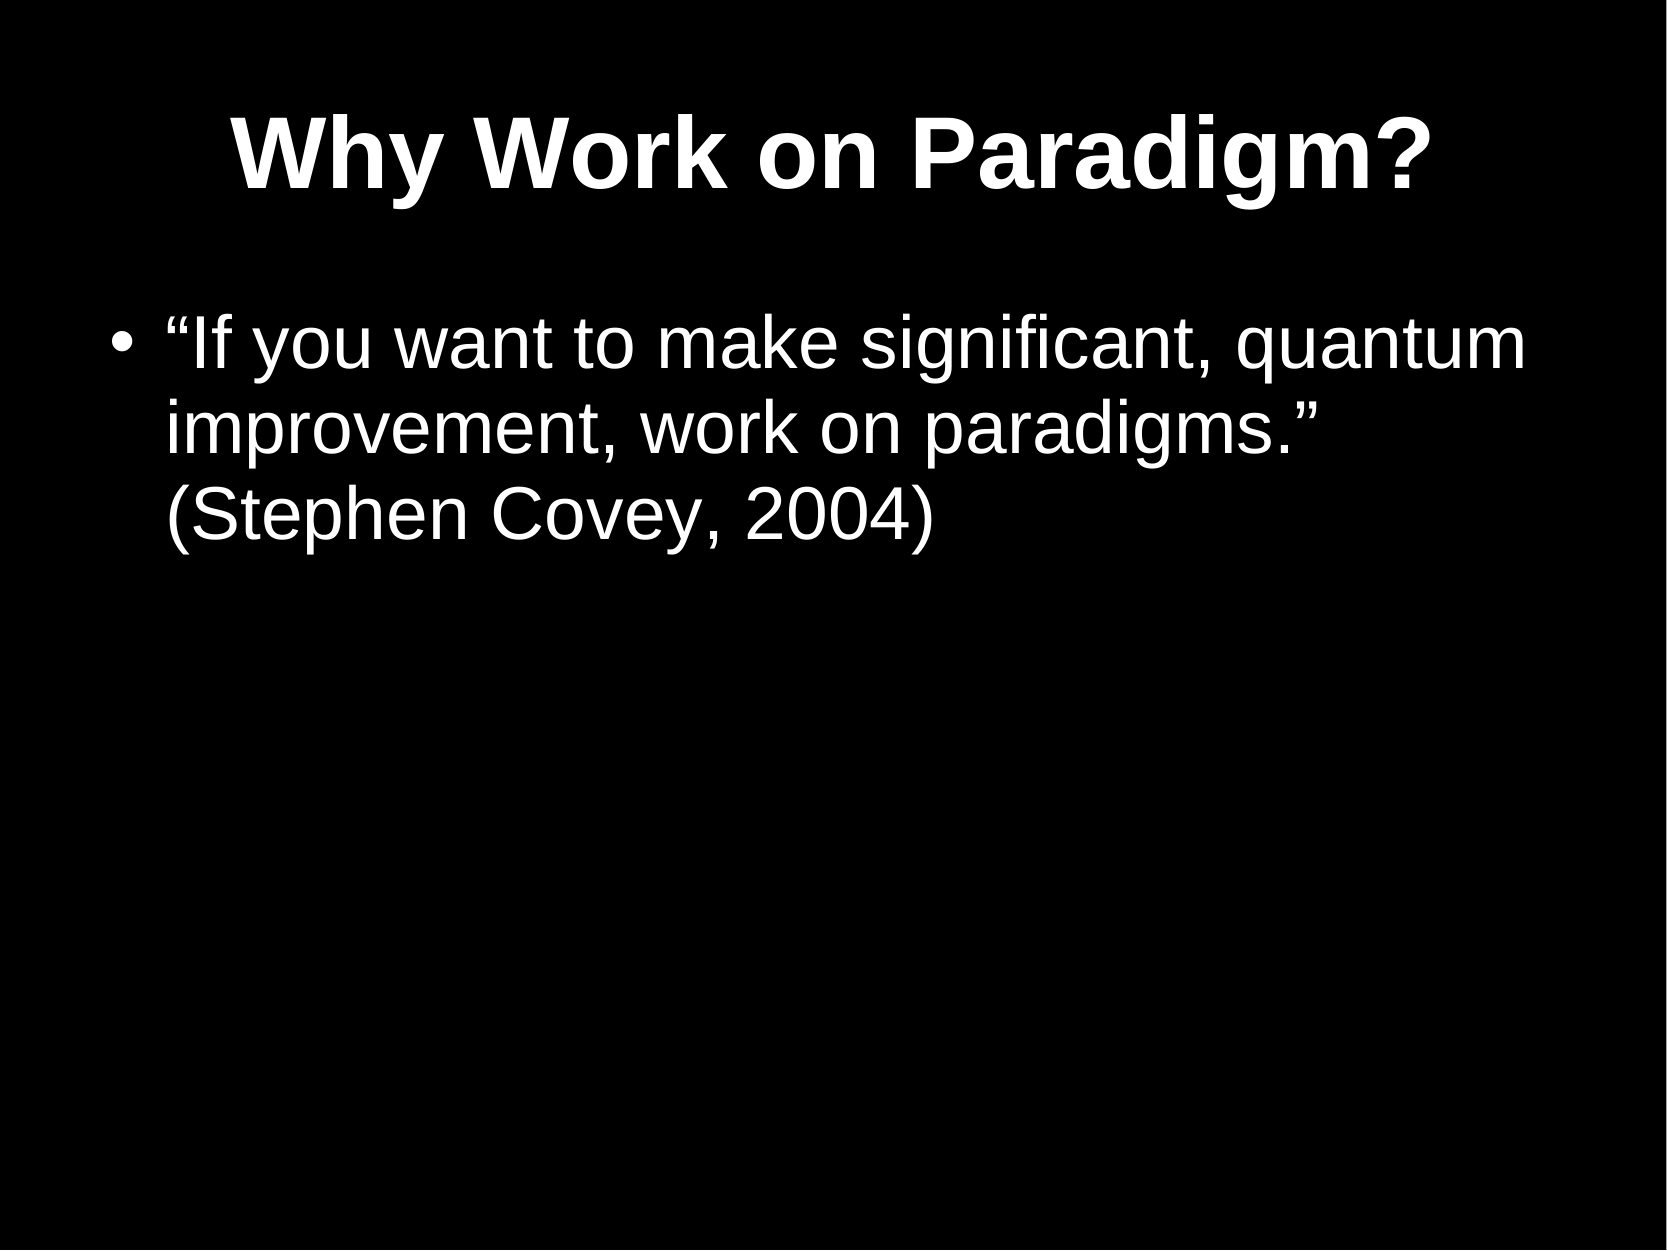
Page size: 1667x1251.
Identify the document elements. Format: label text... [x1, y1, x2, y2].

text_box Why Work on Paradigm? [90, 95, 1577, 213]
text_box “If you want to make significant, quantum improvement, work on paradigms.” (Stephen Covey, 2004) [90, 300, 1577, 557]
